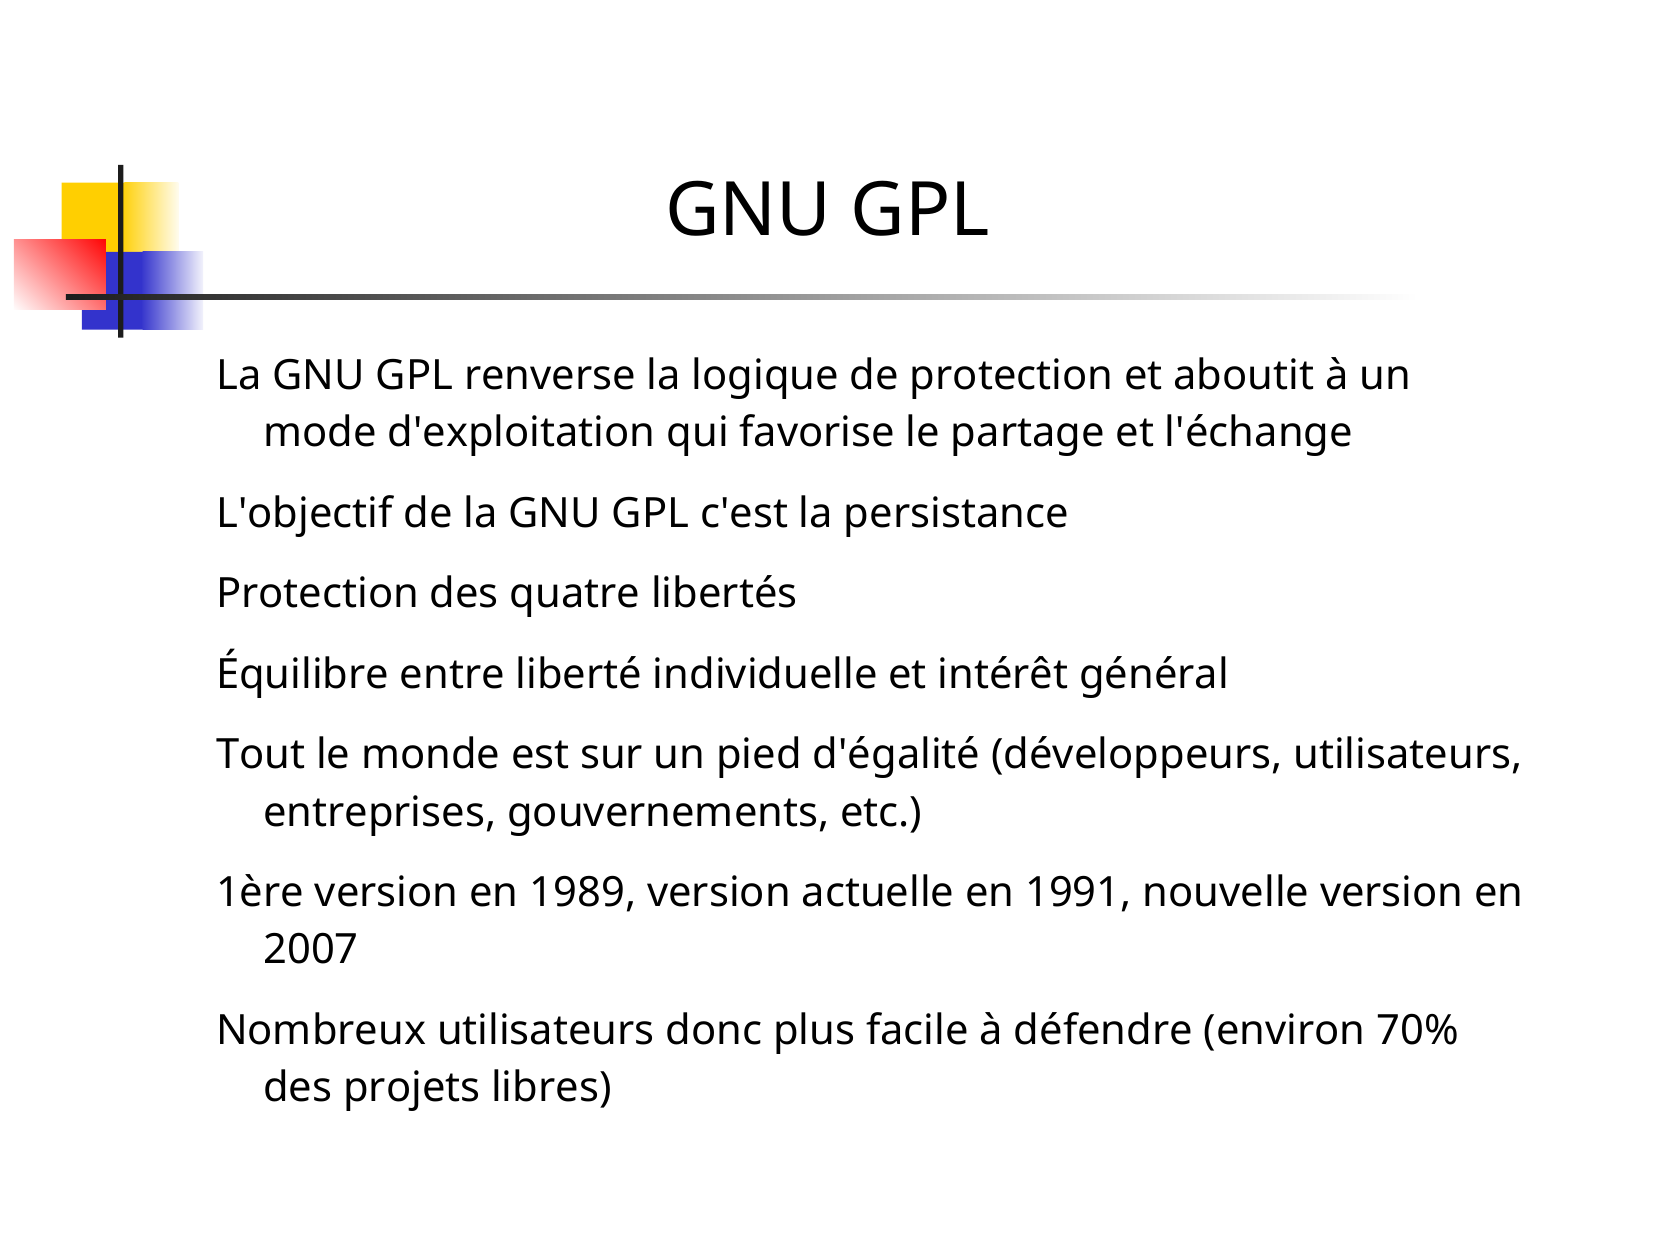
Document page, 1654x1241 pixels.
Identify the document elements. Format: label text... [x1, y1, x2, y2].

list La GNU GPL renverse la logique de protection et aboutit à un mode d'exploitation qui favorise le partage et l'échange L'objectif de la GNU GPL c'est la persistance Protection des quatre libertés Équilibre entre liberté individuelle et intérêt général Tout le monde est sur un pied d'égalité (développeurs, utilisateurs, entreprises, gouvernements, etc.) 1ère version en 1989, version actuelle en 1991, nouvelle version en 2007 Nombreux utilisateurs donc plus facile à défendre (environ 70% des projets libres) [121, 344, 1534, 1127]
title GNU GPL [121, 102, 1534, 311]
